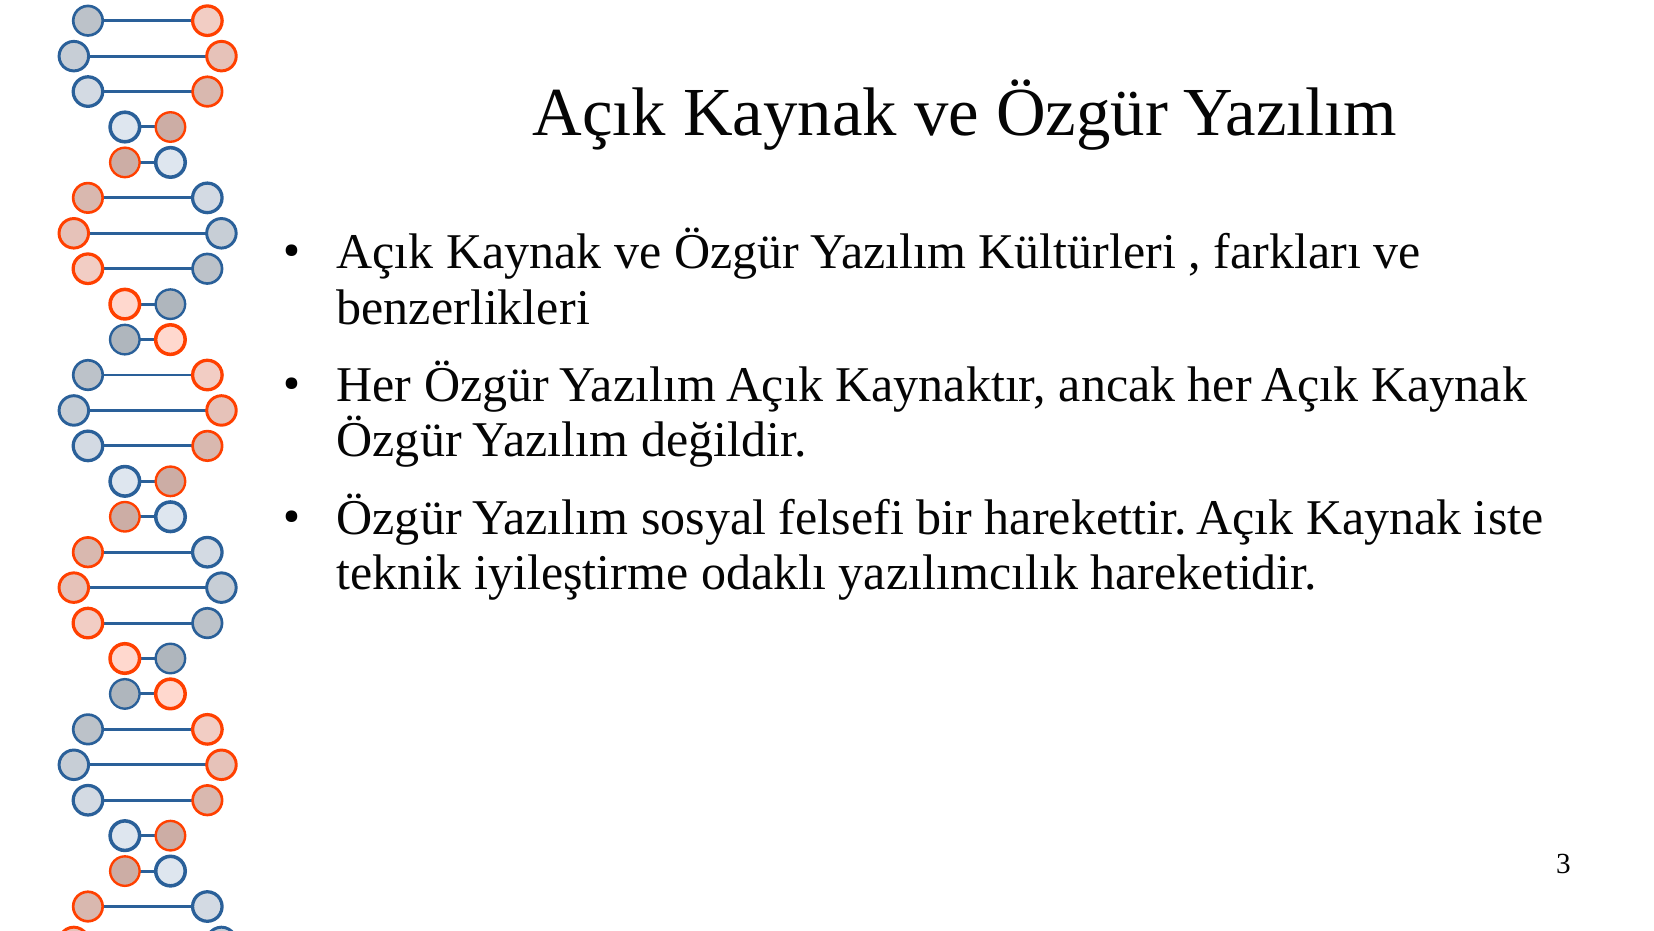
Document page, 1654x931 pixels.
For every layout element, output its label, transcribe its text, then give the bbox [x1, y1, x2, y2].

list Açık Kaynak ve Özgür Yazılım Kültürleri , farkları ve benzerlikleri Her Özgür Yazılım Açık Kaynaktır, ancak her Açık Kaynak Özgür Yazılım değildir. Özgür Yazılım sosyal felsefi bir harekettir. Açık Kaynak iste teknik iyileştirme odaklı yazılımcılık hareketidir. [265, 224, 1595, 764]
title Açık Kaynak ve Özgür Yazılım [265, 35, 1595, 189]
